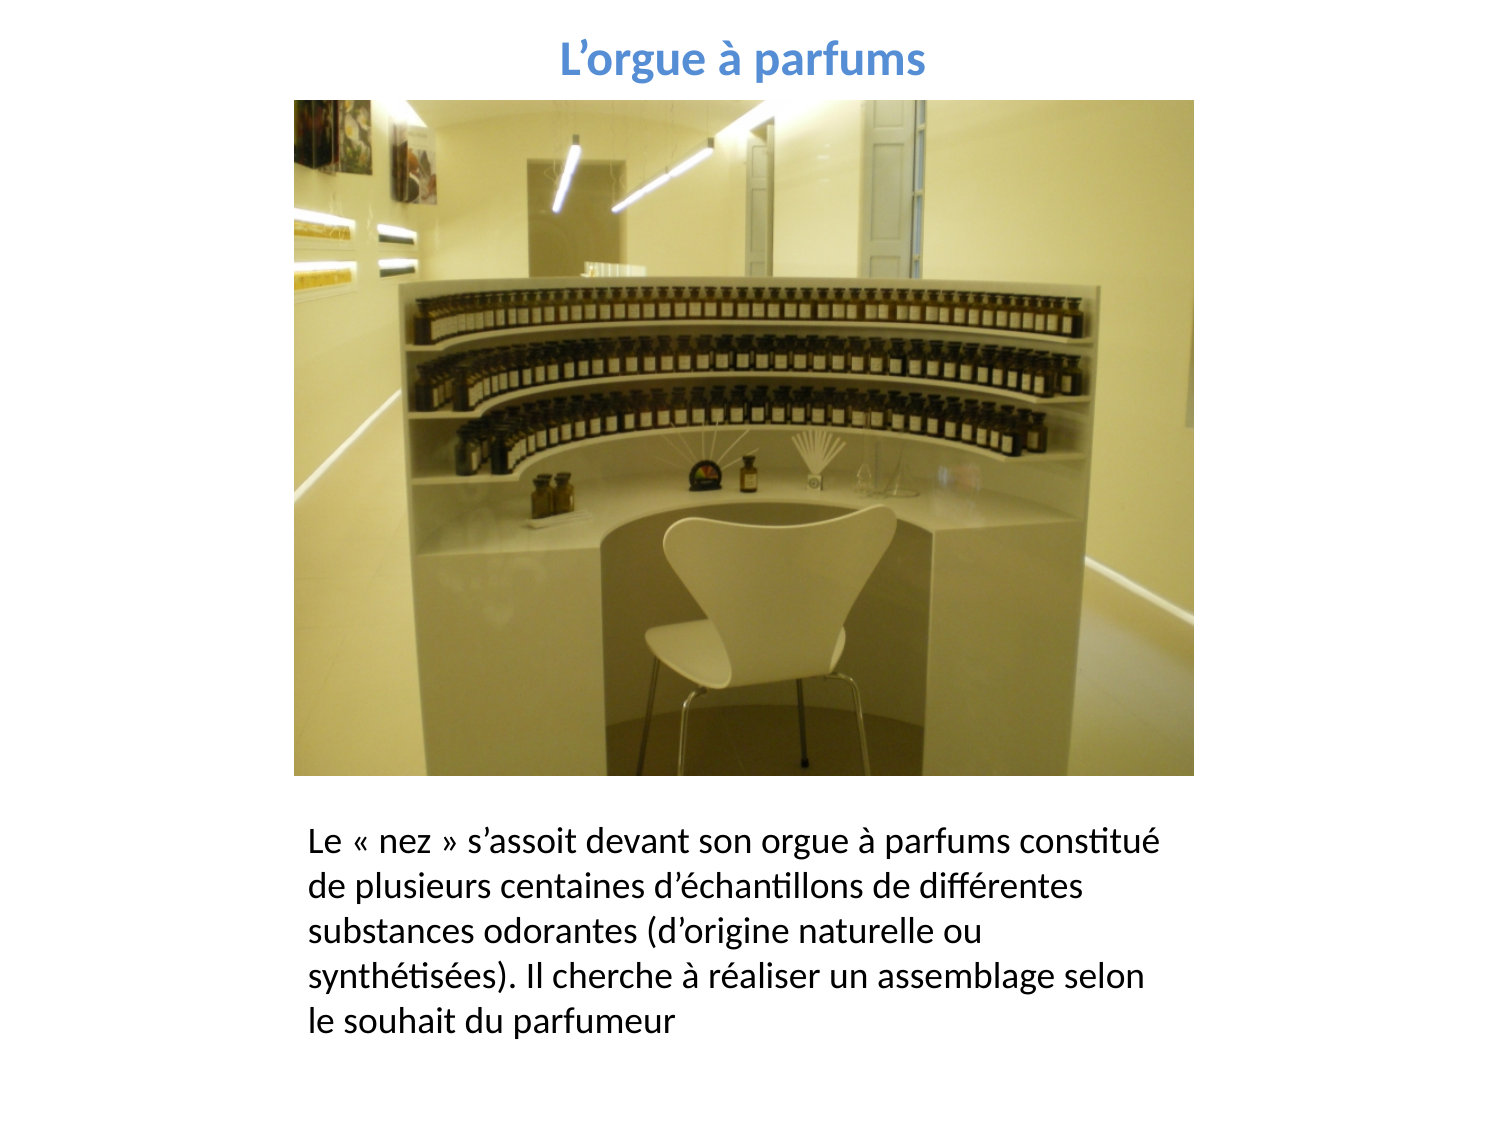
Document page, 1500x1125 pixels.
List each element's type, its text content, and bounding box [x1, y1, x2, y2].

title L’orgue à parfums [292, 0, 1193, 93]
picture [294, 100, 1194, 776]
list Le « nez » s’assoit devant son orgue à parfums constitué de plusieurs centaines d’échantillons de différentes substances odorantes (d’origine naturelle ou synthétisées). Il cherche à réaliser un assemblage selon le souhait du parfumeur [292, 808, 1193, 941]
